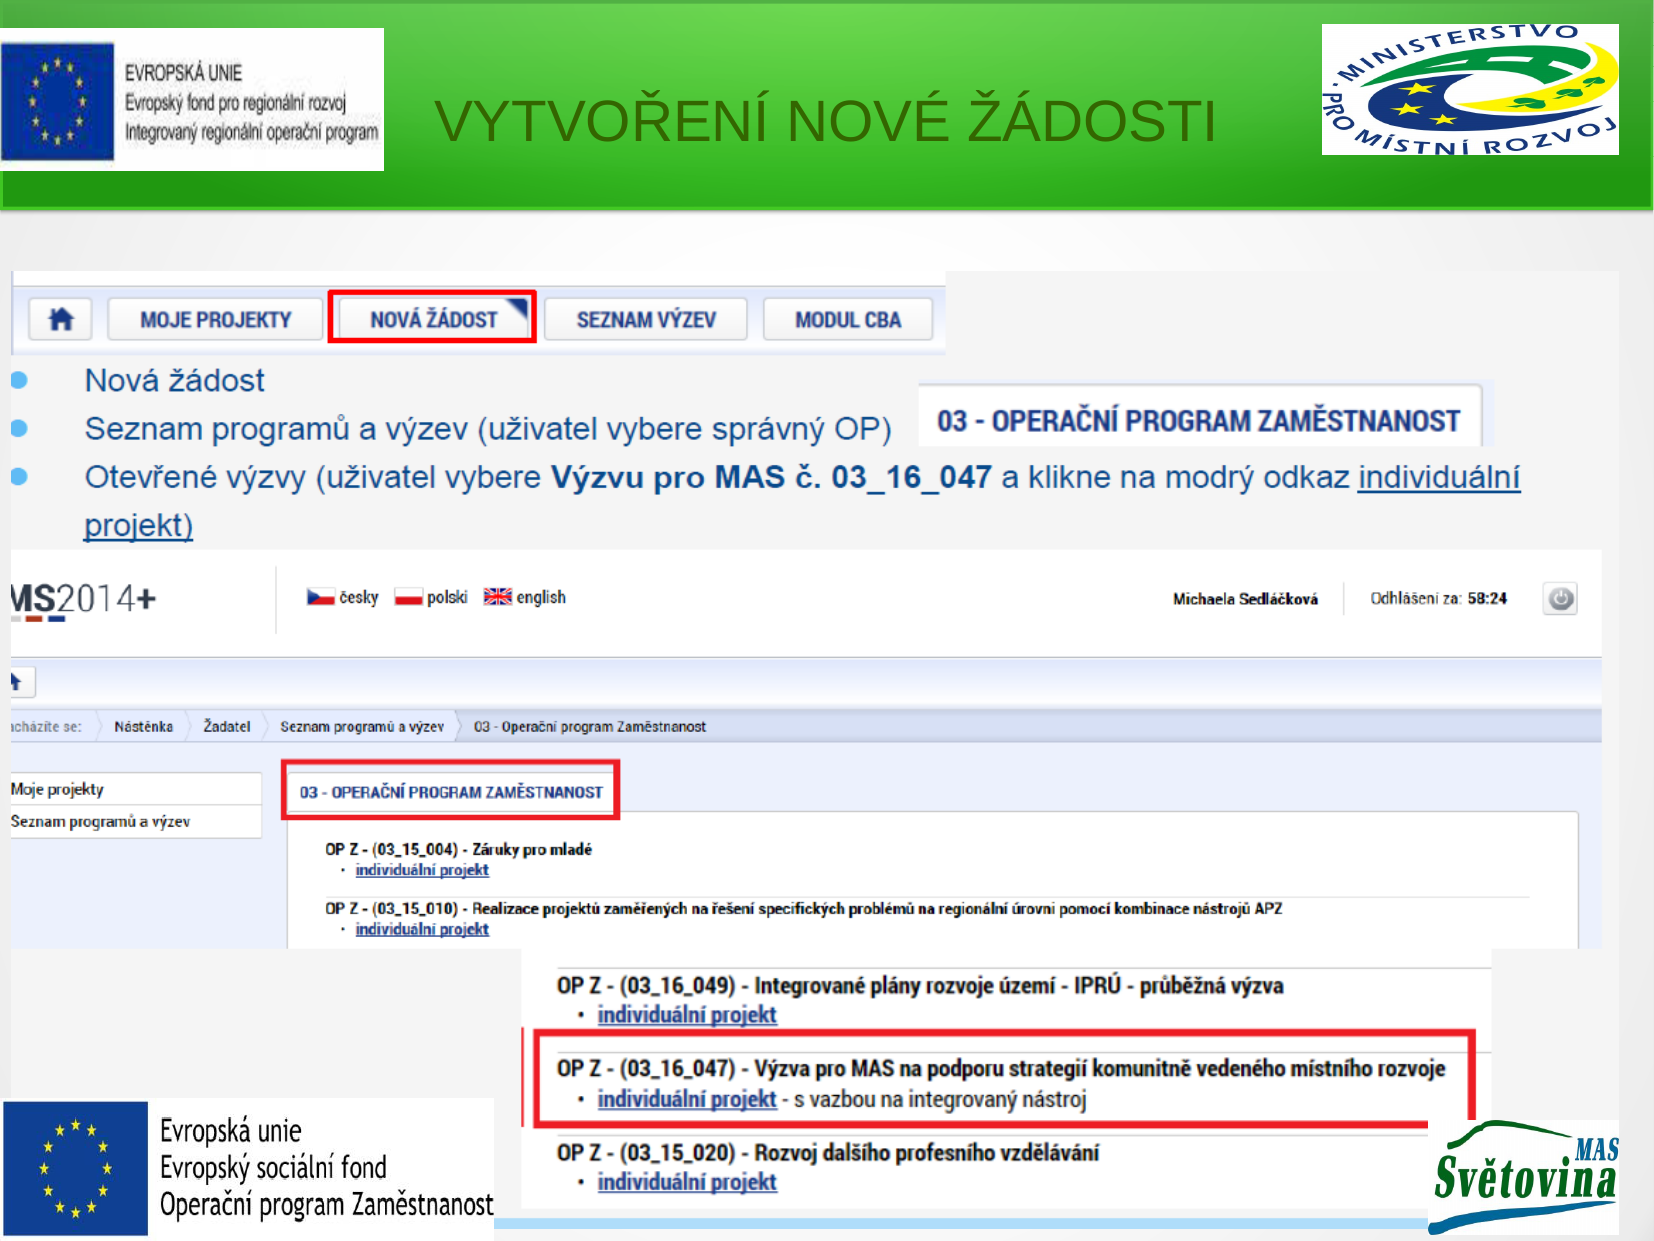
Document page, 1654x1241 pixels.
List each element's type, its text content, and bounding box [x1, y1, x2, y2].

picture [0, 271, 1619, 1241]
picture [0, 28, 384, 171]
title VYTVOŘENÍ NOVÉ ŽÁDOSTI [82, 47, 1571, 189]
picture [1322, 24, 1619, 155]
